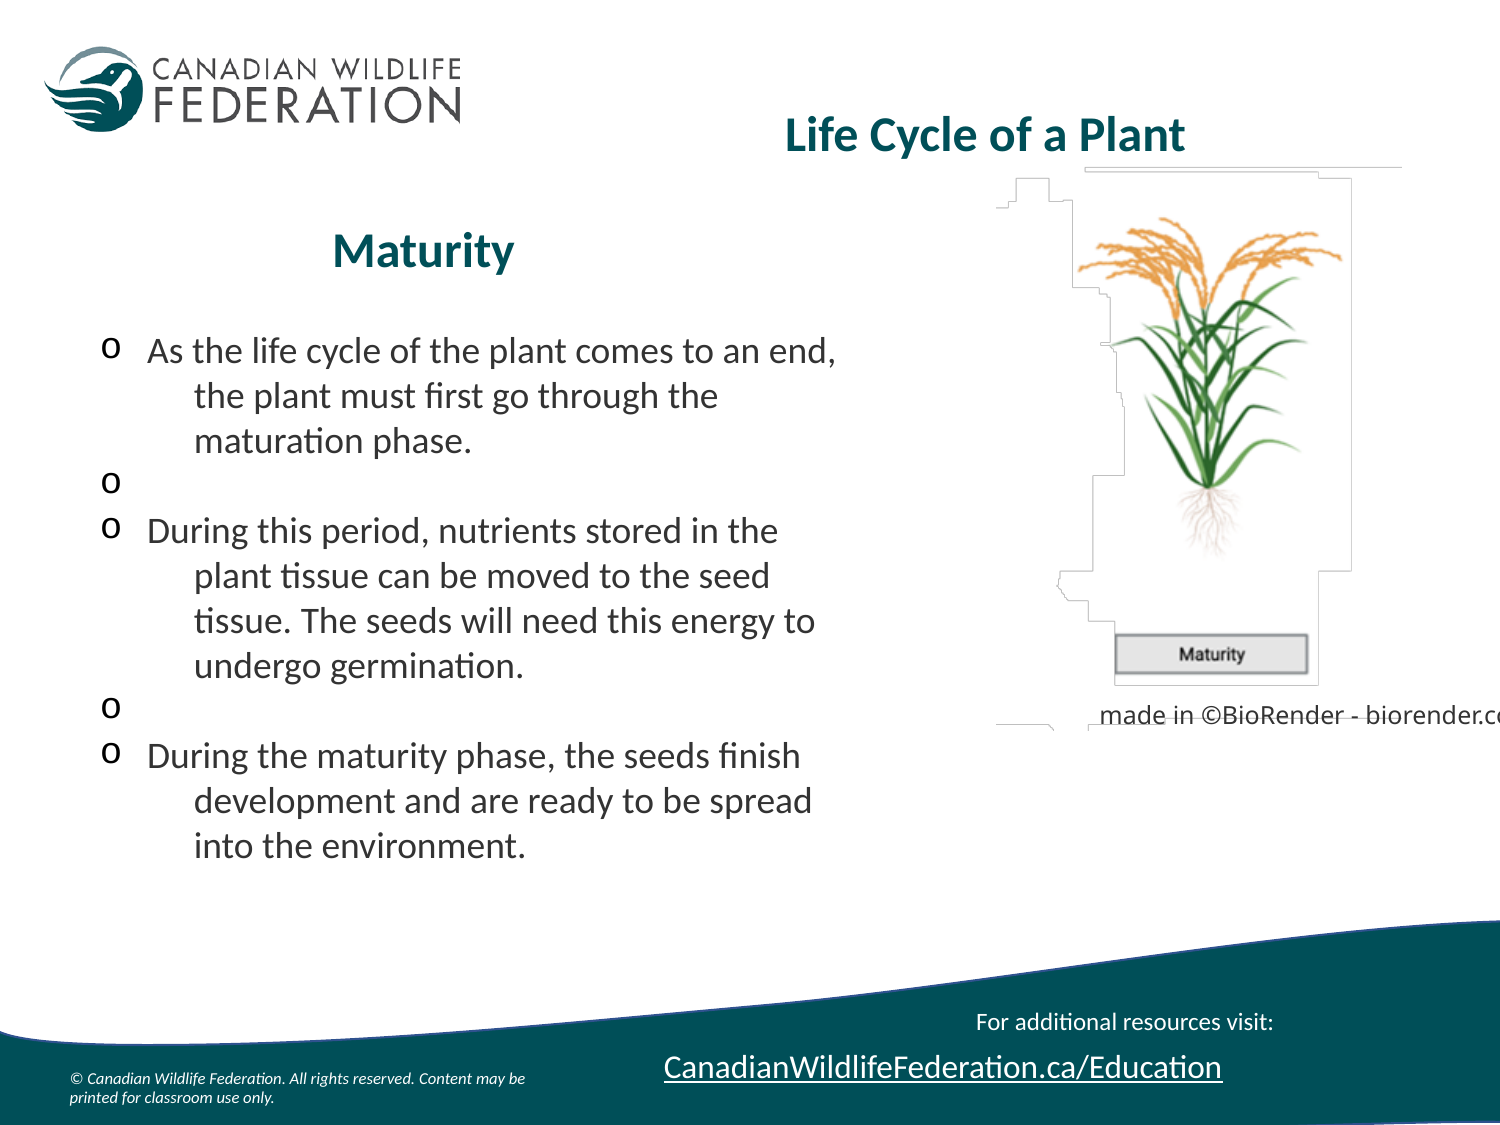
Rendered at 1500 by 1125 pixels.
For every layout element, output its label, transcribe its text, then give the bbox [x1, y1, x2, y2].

picture [996, 155, 1402, 731]
text_box CanadianWildlifeFederation.ca/Education [648, 1037, 1438, 1094]
text_box Life Cycle of a Plant [615, 93, 1356, 170]
text_box Maturity [53, 210, 794, 286]
picture [44, 46, 460, 132]
text_box For additional resources visit: [961, 998, 1438, 1044]
text_box [0, 921, 1500, 1125]
text_box © Canadian Wildlife Federation. All rights reserved. Content may be printed for classroom use only. [54, 1059, 562, 1116]
text_box made in ©BioRender - biorender.com [1084, 691, 1500, 738]
text_box As the life cycle of the plant comes to an end, the plant must first go through the maturation phase. During this period, nutrients stored in the plant tissue can be moved to the seed tissue. The seeds will need this energy to undergo germination. During the maturity phase, the seeds finish development and are ready to be spread into the environment. [0, 318, 864, 834]
